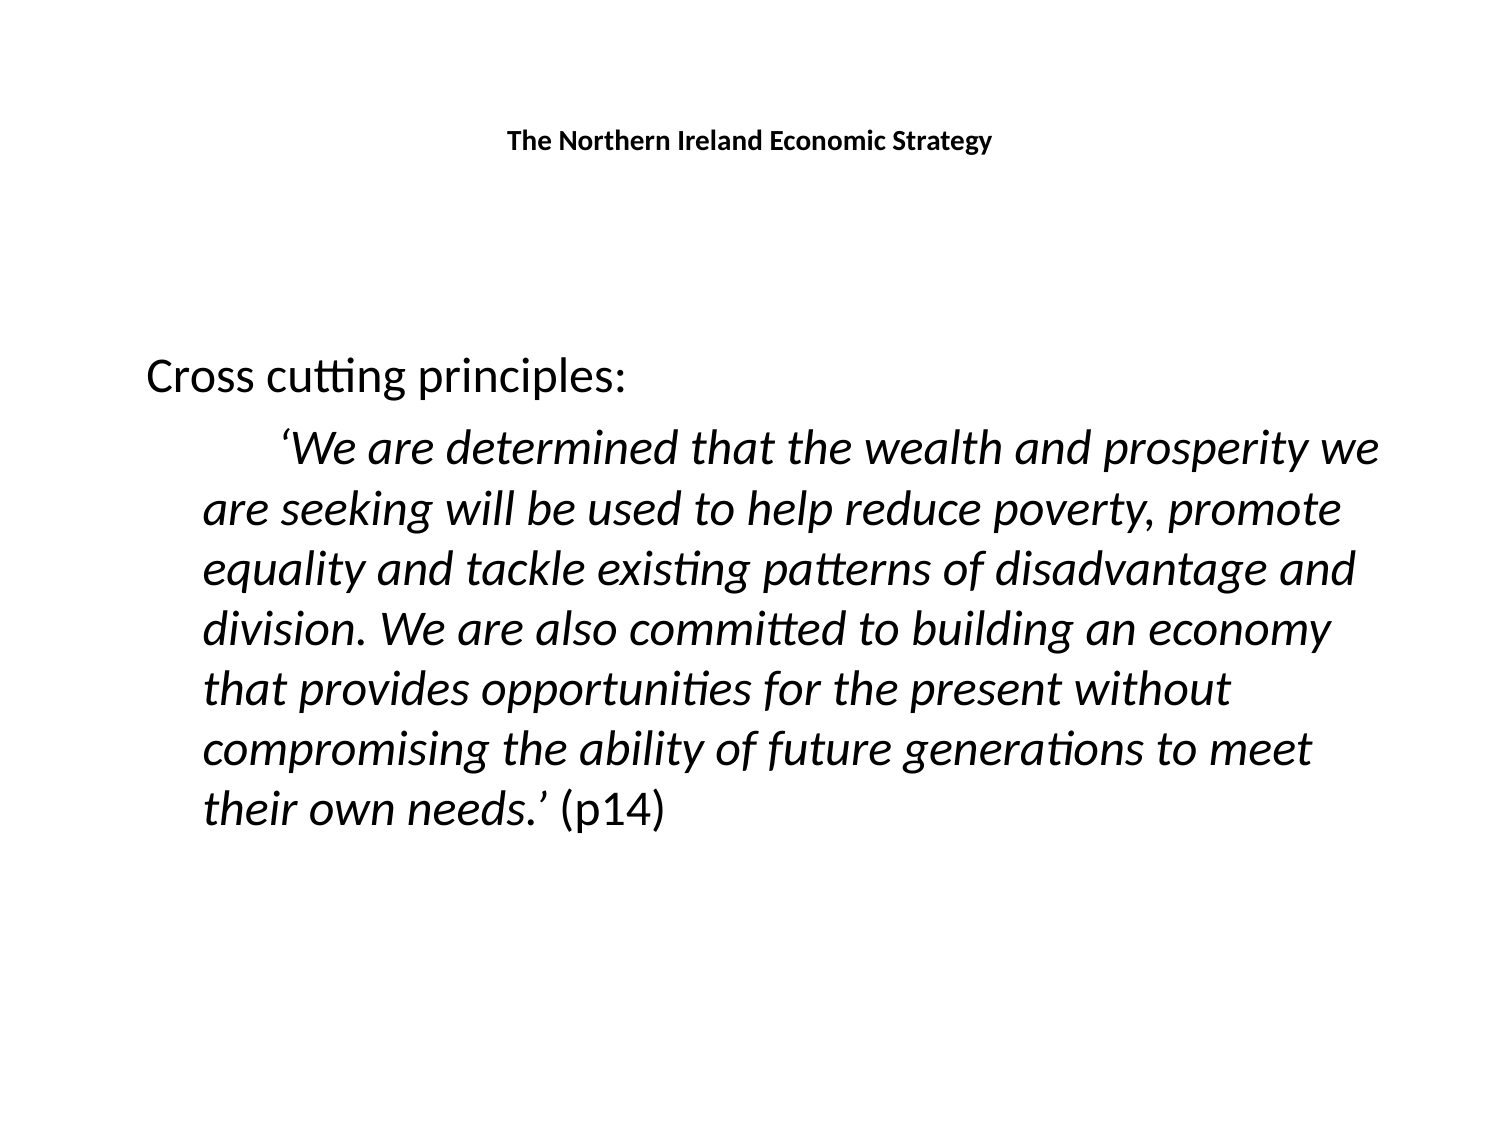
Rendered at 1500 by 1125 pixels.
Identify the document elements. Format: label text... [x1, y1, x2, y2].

title The Northern Ireland Economic Strategy [75, 45, 1426, 233]
list Cross cutting principles: ‘We are determined that the wealth and prosperity we are seeking will be used to help reduce poverty, promote equality and tackle existing patterns of disadvantage and division. We are also committed to building an economy that provides opportunities for the present without compromising the ability of future generations to meet their own needs.’ (p14) [75, 262, 1426, 1005]
